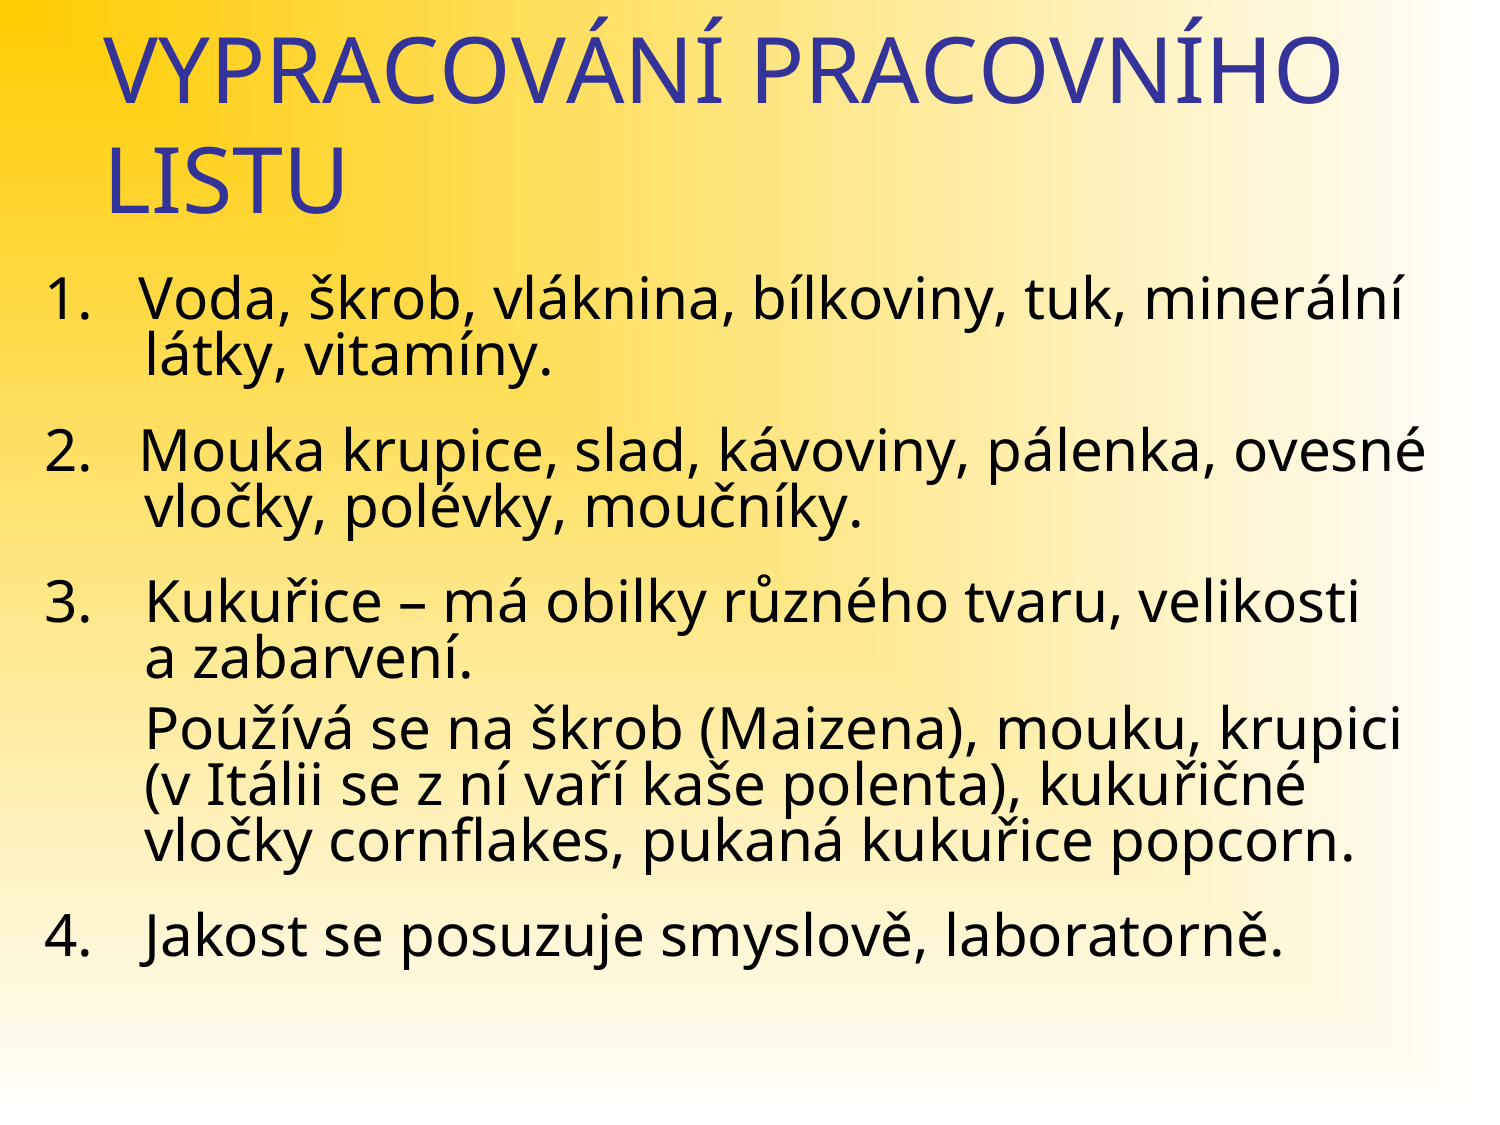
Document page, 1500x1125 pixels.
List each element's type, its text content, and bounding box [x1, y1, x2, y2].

picture [0, 0, 1500, 1125]
list 1. Voda, škrob, vláknina, bílkoviny, tuk, minerální látky, vitamíny. 2. Mouka krupice, slad, kávoviny, pálenka, ovesné vločky, polévky, moučníky. 3. Kukuřice – má obilky různého tvaru, velikosti a zabarvení. Používá se na škrob (Maizena), mouku, krupici (v Itálii se z ní vaří kaše polenta), kukuřičné vločky cornflakes, pukaná kukuřice popcorn. 4. Jakost se posuzuje smyslově, laboratorně. [29, 267, 1459, 1094]
title VYPRACOVÁNÍ PRACOVNÍHO LISTU [88, 0, 1367, 240]
